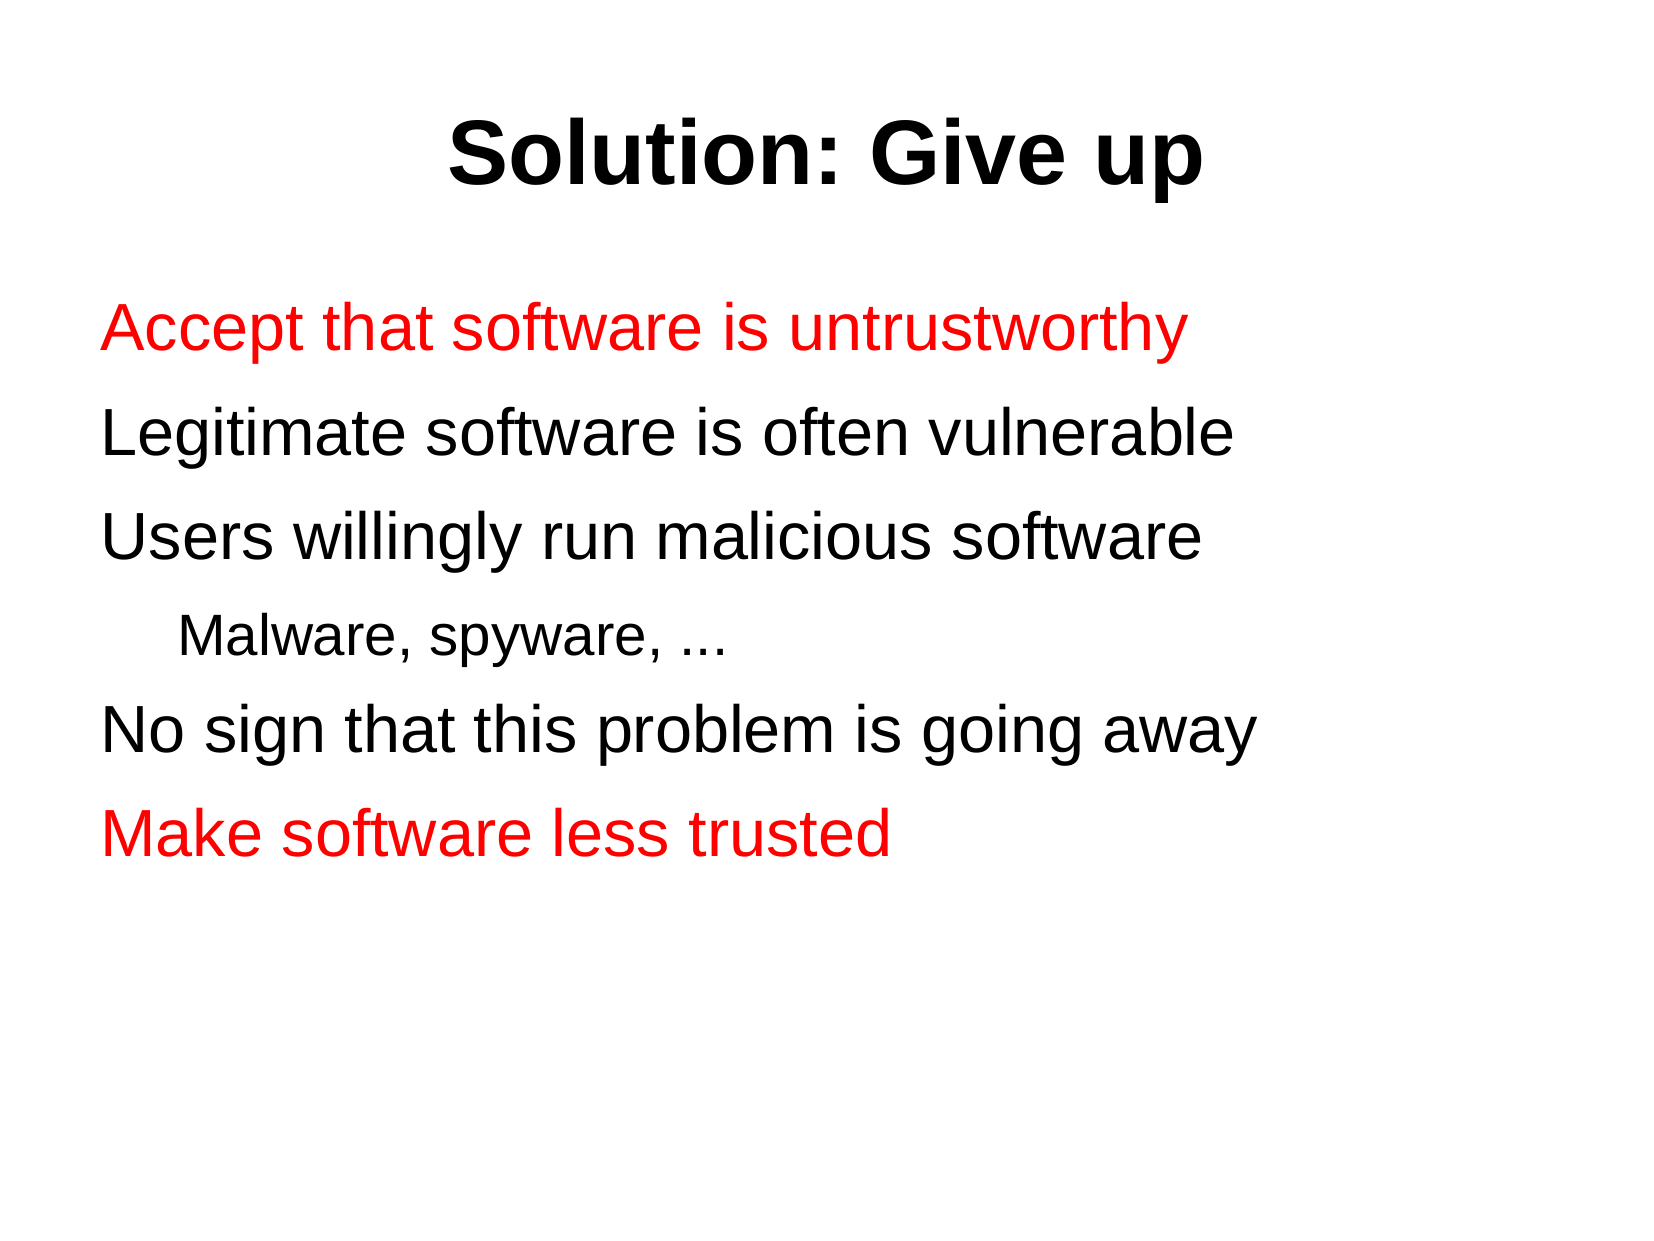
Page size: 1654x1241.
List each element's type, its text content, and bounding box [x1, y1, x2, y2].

title Solution: Give up [82, 56, 1571, 250]
list Accept that software is untrustworthy Legitimate software is often vulnerable Users willingly run malicious software Malware, spyware, ... No sign that this problem is going away Make software less trusted [82, 290, 1571, 1094]
